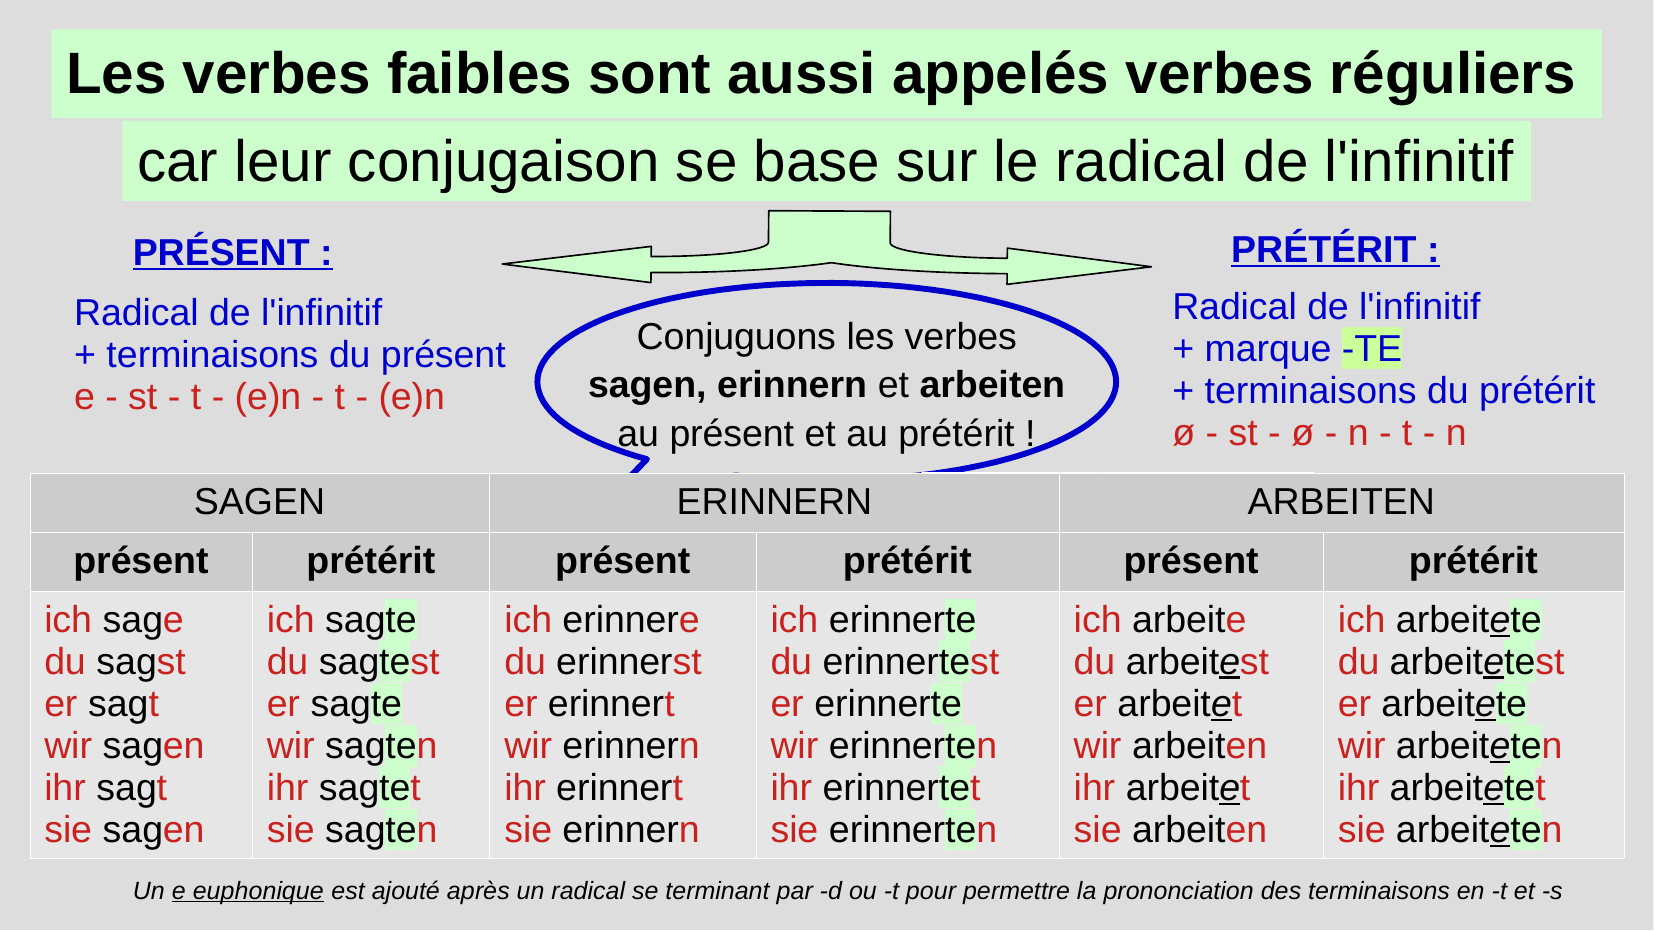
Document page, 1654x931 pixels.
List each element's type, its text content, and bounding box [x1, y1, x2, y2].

text_box Les verbes faibles sont aussi appelés verbes réguliers [51, 29, 1603, 119]
text_box Un e euphonique est ajouté après un radical se terminant par -d ou -t pour permettre la prononciation des terminaisons en -t et -s [118, 869, 1625, 912]
text_box Radical de l'infinitif + terminaisons du présent e - st - t - (e)n - t - (e)n [59, 284, 521, 426]
table_cell ich sage du sagst er sagt wir sagen ihr sagt sie sagen [31, 592, 252, 858]
text_box Conjuguons les verbes sagen, erinnern et arbeiten au présent et au prétérit ! [537, 282, 1117, 473]
text_box PRÉTÉRIT : [1216, 216, 1465, 277]
table_cell présent [490, 533, 756, 591]
table_header SAGEN [31, 474, 489, 532]
text_box Radical de l'infinitif + marque -TE + terminaisons du prétérit ø - st - ø - n - t - n [1157, 277, 1611, 461]
text_box car leur conjugaison se base sur le radical de l'infinitif [122, 120, 1532, 201]
table_cell ich arbeitete du arbeitetest er arbeitete wir arbeiteten ihr arbeitetet sie arbeiteten [1324, 592, 1624, 858]
table_cell prétérit [757, 533, 1059, 591]
table_cell présent [1060, 533, 1323, 591]
table_cell présent [31, 533, 252, 591]
table_cell ich arbeite du arbeitest er arbeitet wir arbeiten ihr arbeitet sie arbeiten [1060, 592, 1323, 858]
text_box PRÉSENT : [118, 224, 348, 282]
table_cell ich erinnere du erinnerst er erinnert wir erinnern ihr erinnert sie erinnern [490, 592, 756, 858]
table_header ERINNERN [490, 474, 1059, 532]
table_cell prétérit [1324, 533, 1624, 591]
table_cell prétérit [253, 533, 489, 591]
table_cell ich sagte du sagtest er sagte wir sagten ihr sagtet sie sagten [253, 592, 489, 858]
text_box [502, 210, 1152, 285]
table_header ARBEITEN [1060, 474, 1624, 532]
table_cell ich erinnerte du erinnertest er erinnerte wir erinnerten ihr erinnertet sie erinnerten [757, 592, 1059, 858]
